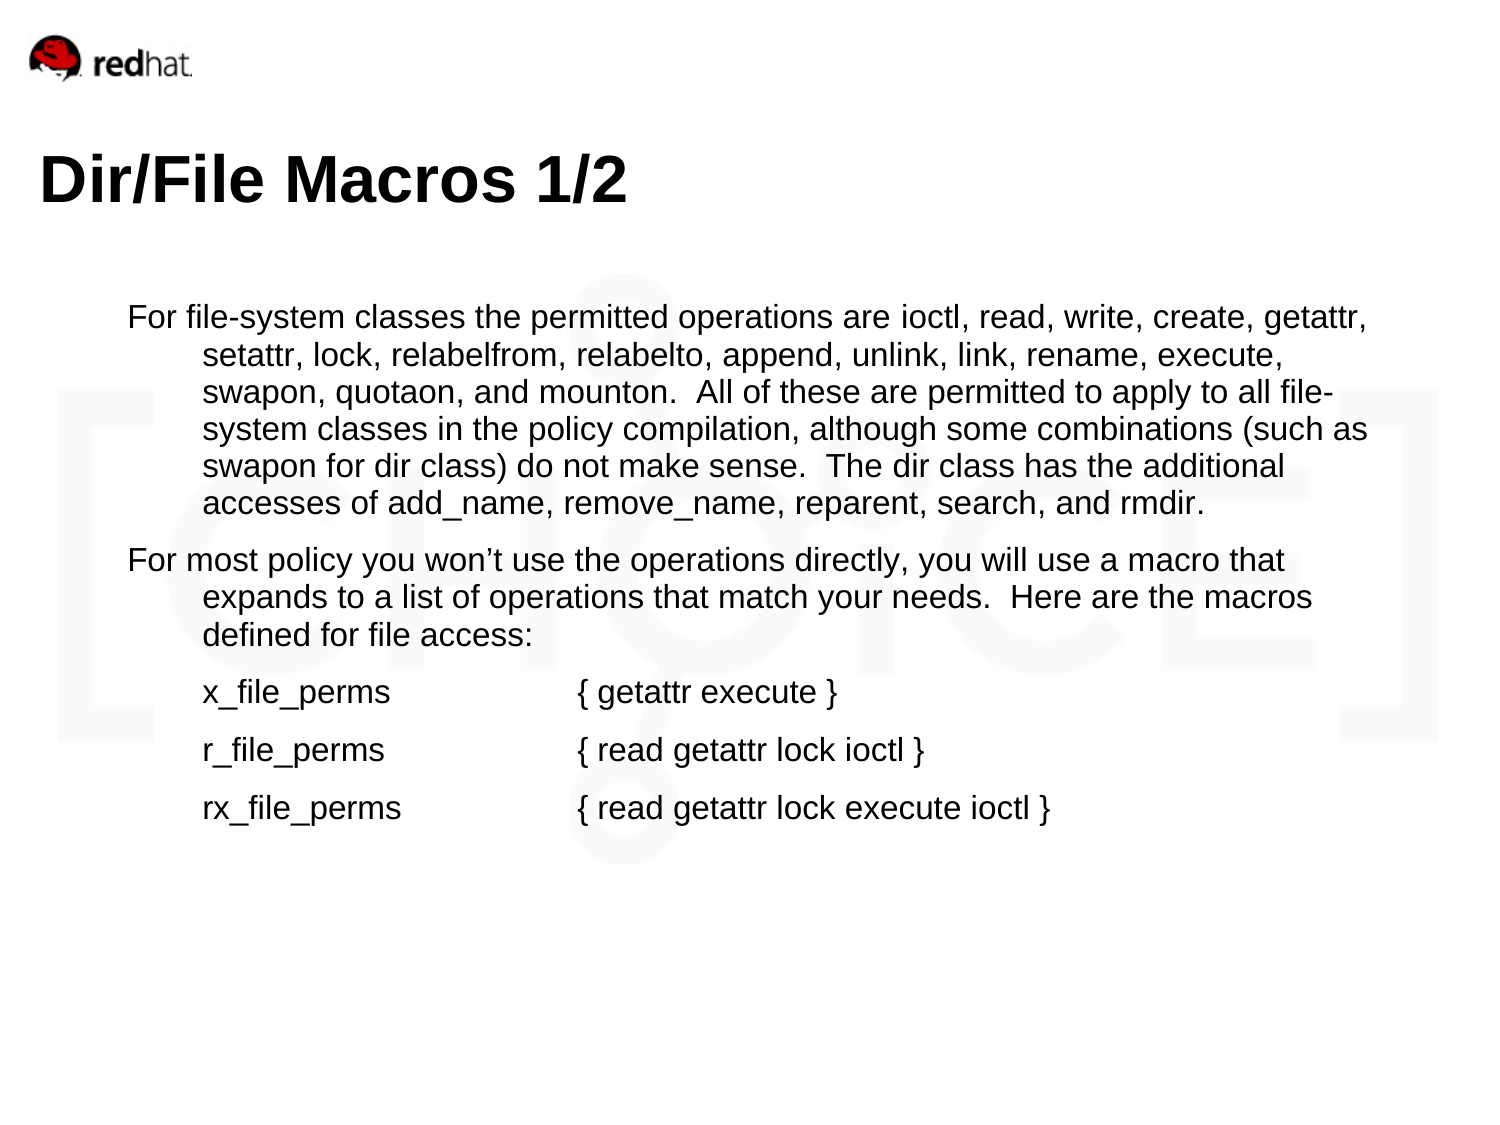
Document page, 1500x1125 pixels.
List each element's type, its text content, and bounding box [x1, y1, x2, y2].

title Dir/File Macros 1/2 [25, 96, 1378, 225]
picture [28, 33, 192, 89]
list For file-system classes the permitted operations are ioctl, read, write, create, getattr, setattr, lock, relabelfrom, relabelto, append, unlink, link, rename, execute, swapon, quotaon, and mounton. All of these are permitted to apply to all file-system classes in the policy compilation, although some combinations (such as swapon for dir class) do not make sense. The dir class has the additional accesses of add_name, remove_name, reparent, search, and rmdir. For most policy you won’t use the operations directly, you will use a macro that expands to a list of operations that match your needs. Here are the macros defined for file access: x_file_perms { getattr execute } r_file_perms { read getattr lock ioctl } rx_file_perms { read getattr lock execute ioctl } [112, 291, 1389, 932]
picture [57, 274, 1438, 864]
